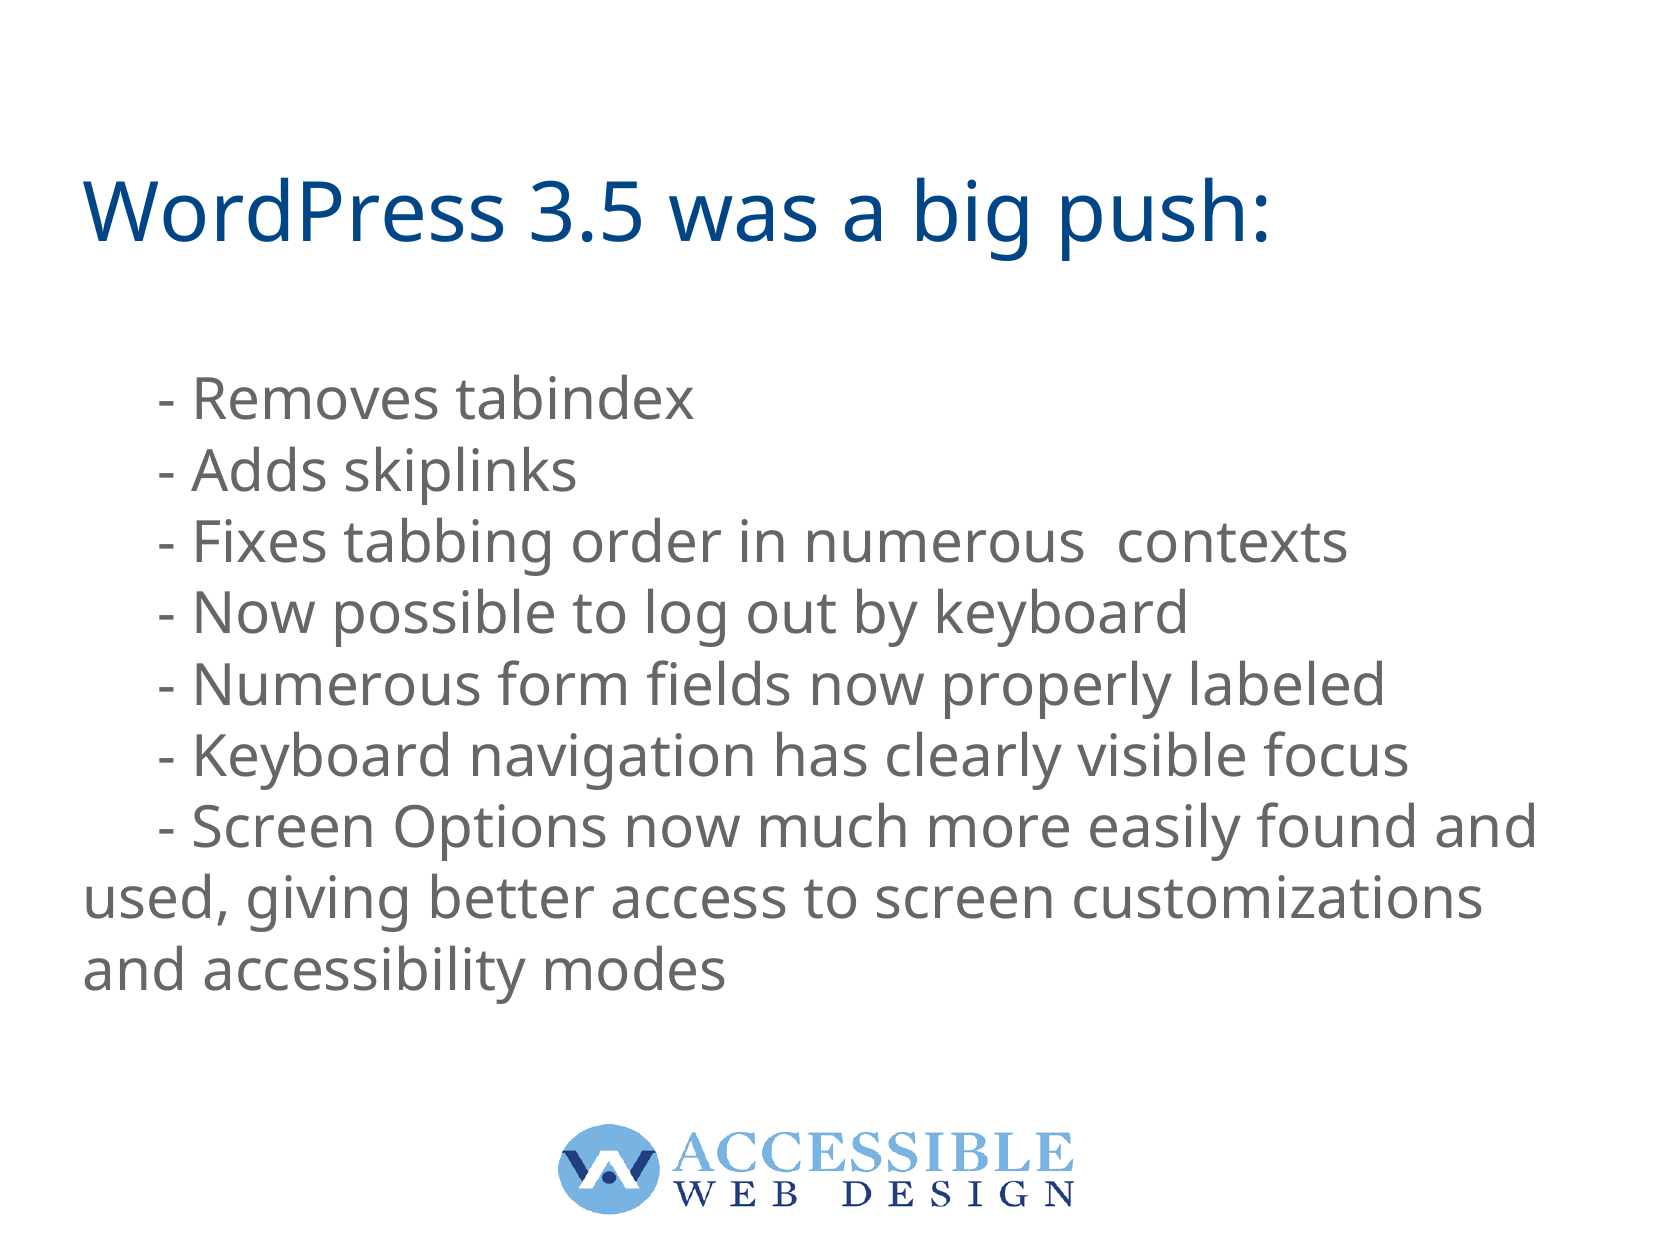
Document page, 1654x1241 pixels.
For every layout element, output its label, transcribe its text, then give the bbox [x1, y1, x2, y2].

picture [558, 1124, 1074, 1215]
text_box WordPress 3.5 was a big push: - Removes tabindex - Adds skiplinks - Fixes tabbing order in numerous contexts - Now possible to log out by keyboard - Numerous form fields now properly labeled - Keyboard navigation has clearly visible focus - Screen Options now much more easily found and used, giving better access to screen customizations and accessibility modes [82, 49, 1571, 1109]
